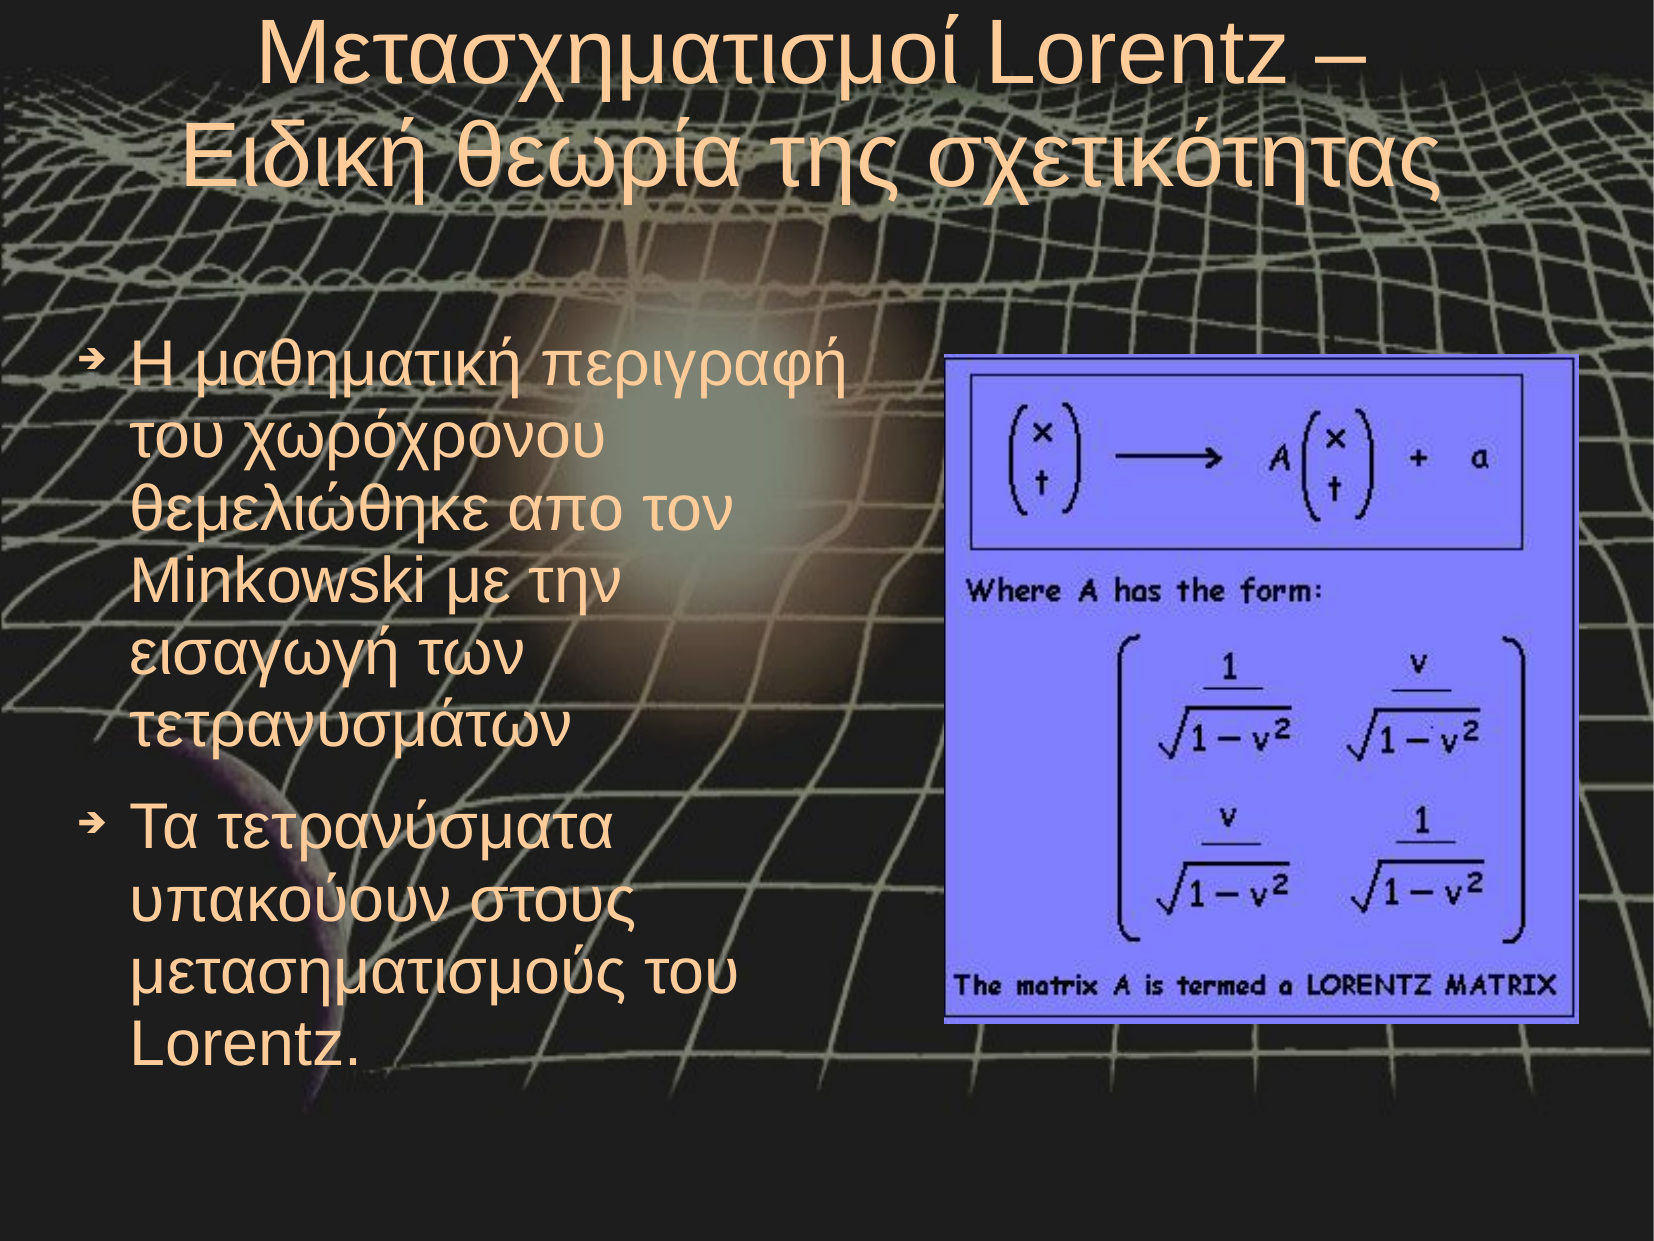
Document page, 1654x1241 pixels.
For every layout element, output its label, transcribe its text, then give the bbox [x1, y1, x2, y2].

picture [0, 0, 1654, 1241]
list Η μαθηματική περιγραφή του χωρόχρονου θεμελιώθηκε απο τον Minkowski με την εισαγωγή των τετρανυσμάτων Τα τετρανύσματα υπακούουν στους μετασηματισμούς του Lorentz. [59, 326, 886, 1125]
title Μετασχηματισμοί Lorentz – Ειδική θεωρία της σχετικότητας [118, 0, 1506, 208]
